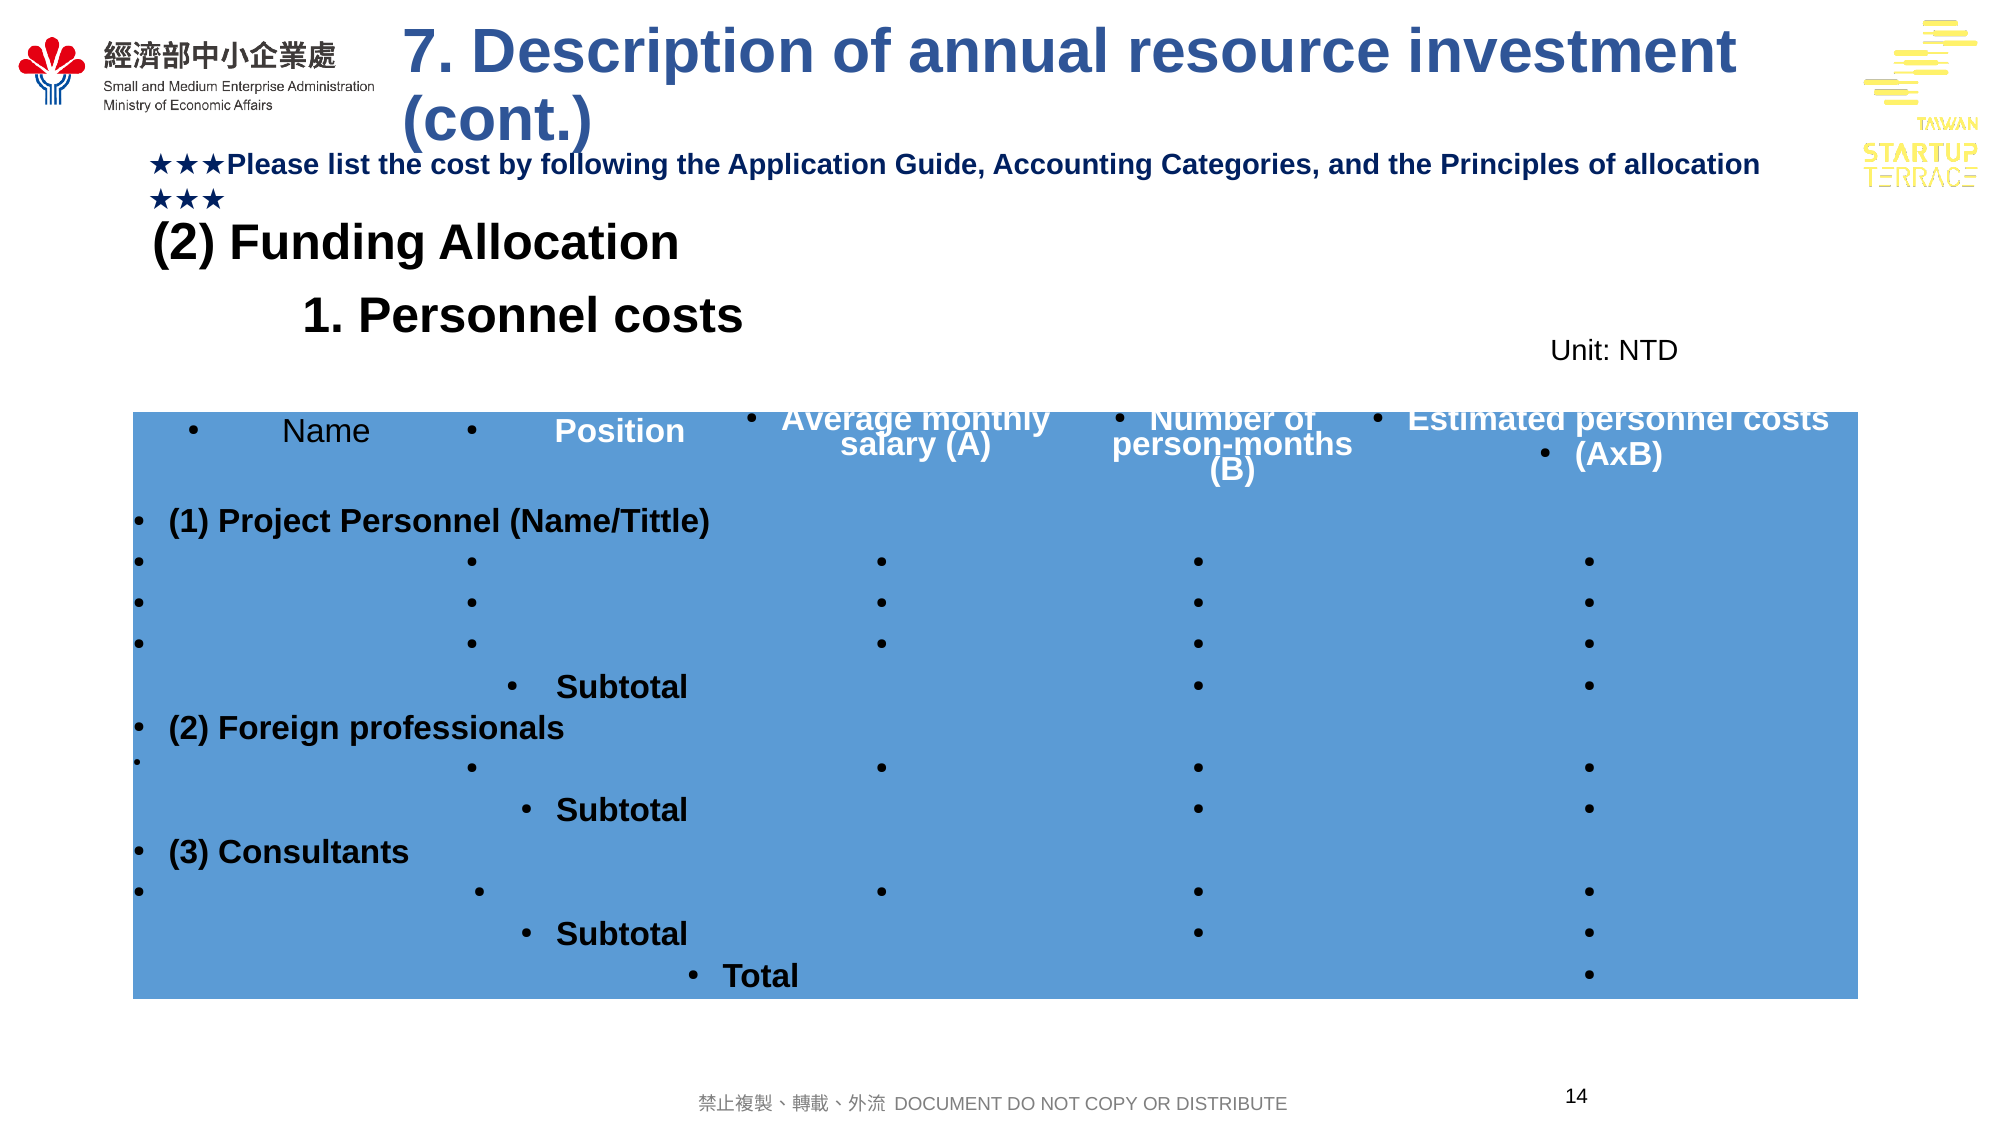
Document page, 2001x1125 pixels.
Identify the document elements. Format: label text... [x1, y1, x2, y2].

table_cell [1354, 627, 1858, 668]
table_cell [133, 544, 466, 585]
table_header Average monthly salary (A) [720, 412, 1076, 503]
table_cell [1076, 544, 1354, 585]
table_cell [1076, 585, 1354, 627]
table_cell [1354, 916, 1858, 957]
table_cell (1) Project Personnel (Name/Tittle) [133, 503, 1858, 544]
list (2) Funding Allocation 1. Personnel costs [137, 200, 1863, 1014]
title 7. Description of annual resource investment (cont.) [387, 2, 1796, 138]
table_cell [1354, 792, 1858, 833]
table_cell [1354, 668, 1858, 709]
table_header Estimated personnel costs (AxB) [1354, 412, 1858, 503]
table_cell [1354, 751, 1858, 792]
table_cell [466, 751, 720, 792]
table_header Position [466, 412, 720, 503]
table_cell [720, 627, 1076, 668]
table_cell [474, 874, 720, 916]
table_cell [1354, 957, 1858, 999]
table_cell [133, 874, 474, 916]
table_cell [720, 874, 1076, 916]
table_cell [1076, 874, 1354, 916]
table_cell [720, 751, 1076, 792]
table_cell [466, 627, 720, 668]
table_cell (2) Foreign professionals [133, 709, 1858, 751]
table_cell [1354, 874, 1858, 916]
table_cell Total [133, 957, 1354, 999]
table_cell [133, 585, 466, 627]
table_cell [720, 544, 1076, 585]
table_cell [133, 751, 466, 792]
table_cell [1076, 751, 1354, 792]
text_box 14 [1550, 1064, 2000, 1125]
table_cell [1354, 544, 1858, 585]
table_cell [1076, 792, 1354, 833]
table_cell [133, 627, 466, 668]
table_cell [466, 585, 720, 627]
table_cell [1354, 585, 1858, 627]
table_cell (3) Consultants [133, 833, 1858, 874]
table_cell [720, 585, 1076, 627]
text_box ★★★Please list the cost by following the Application Guide, Accounting Categories, and the Principles of allocation ★★★ [133, 138, 1817, 223]
table_cell Subtotal [133, 792, 1076, 833]
text_box Unit: NTD [1535, 323, 1694, 373]
table_cell [1076, 668, 1354, 709]
table_header Number of person-months (B) [1076, 412, 1354, 503]
table_cell [466, 544, 720, 585]
table_cell [1076, 627, 1354, 668]
table_cell Subtotal [133, 916, 1076, 957]
table_cell Subtotal [133, 668, 1076, 709]
table_cell [1076, 916, 1354, 957]
table_header Name [133, 412, 466, 503]
